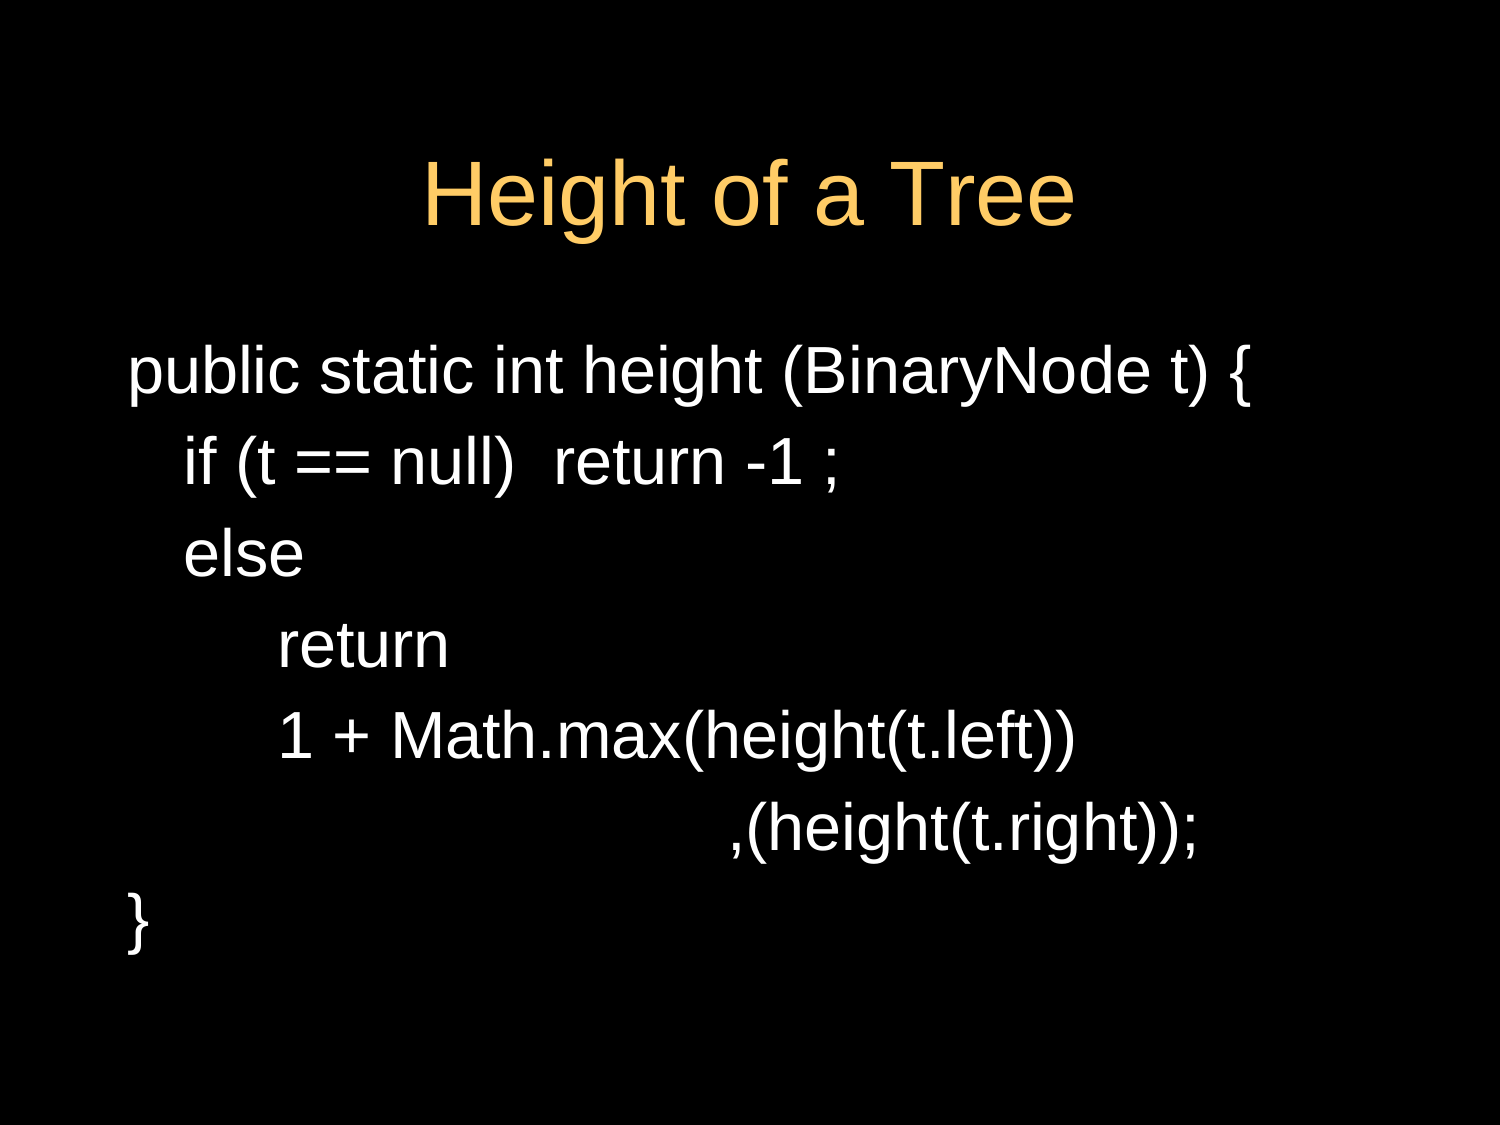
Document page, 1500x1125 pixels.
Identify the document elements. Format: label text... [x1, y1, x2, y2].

list public static int height (BinaryNode t) { if (t == null) return -1 ; else return 1 + Math.max(height(t.left)) ,(height(t.right)); } [112, 324, 1388, 1001]
title Height of a Tree [112, 99, 1388, 288]
